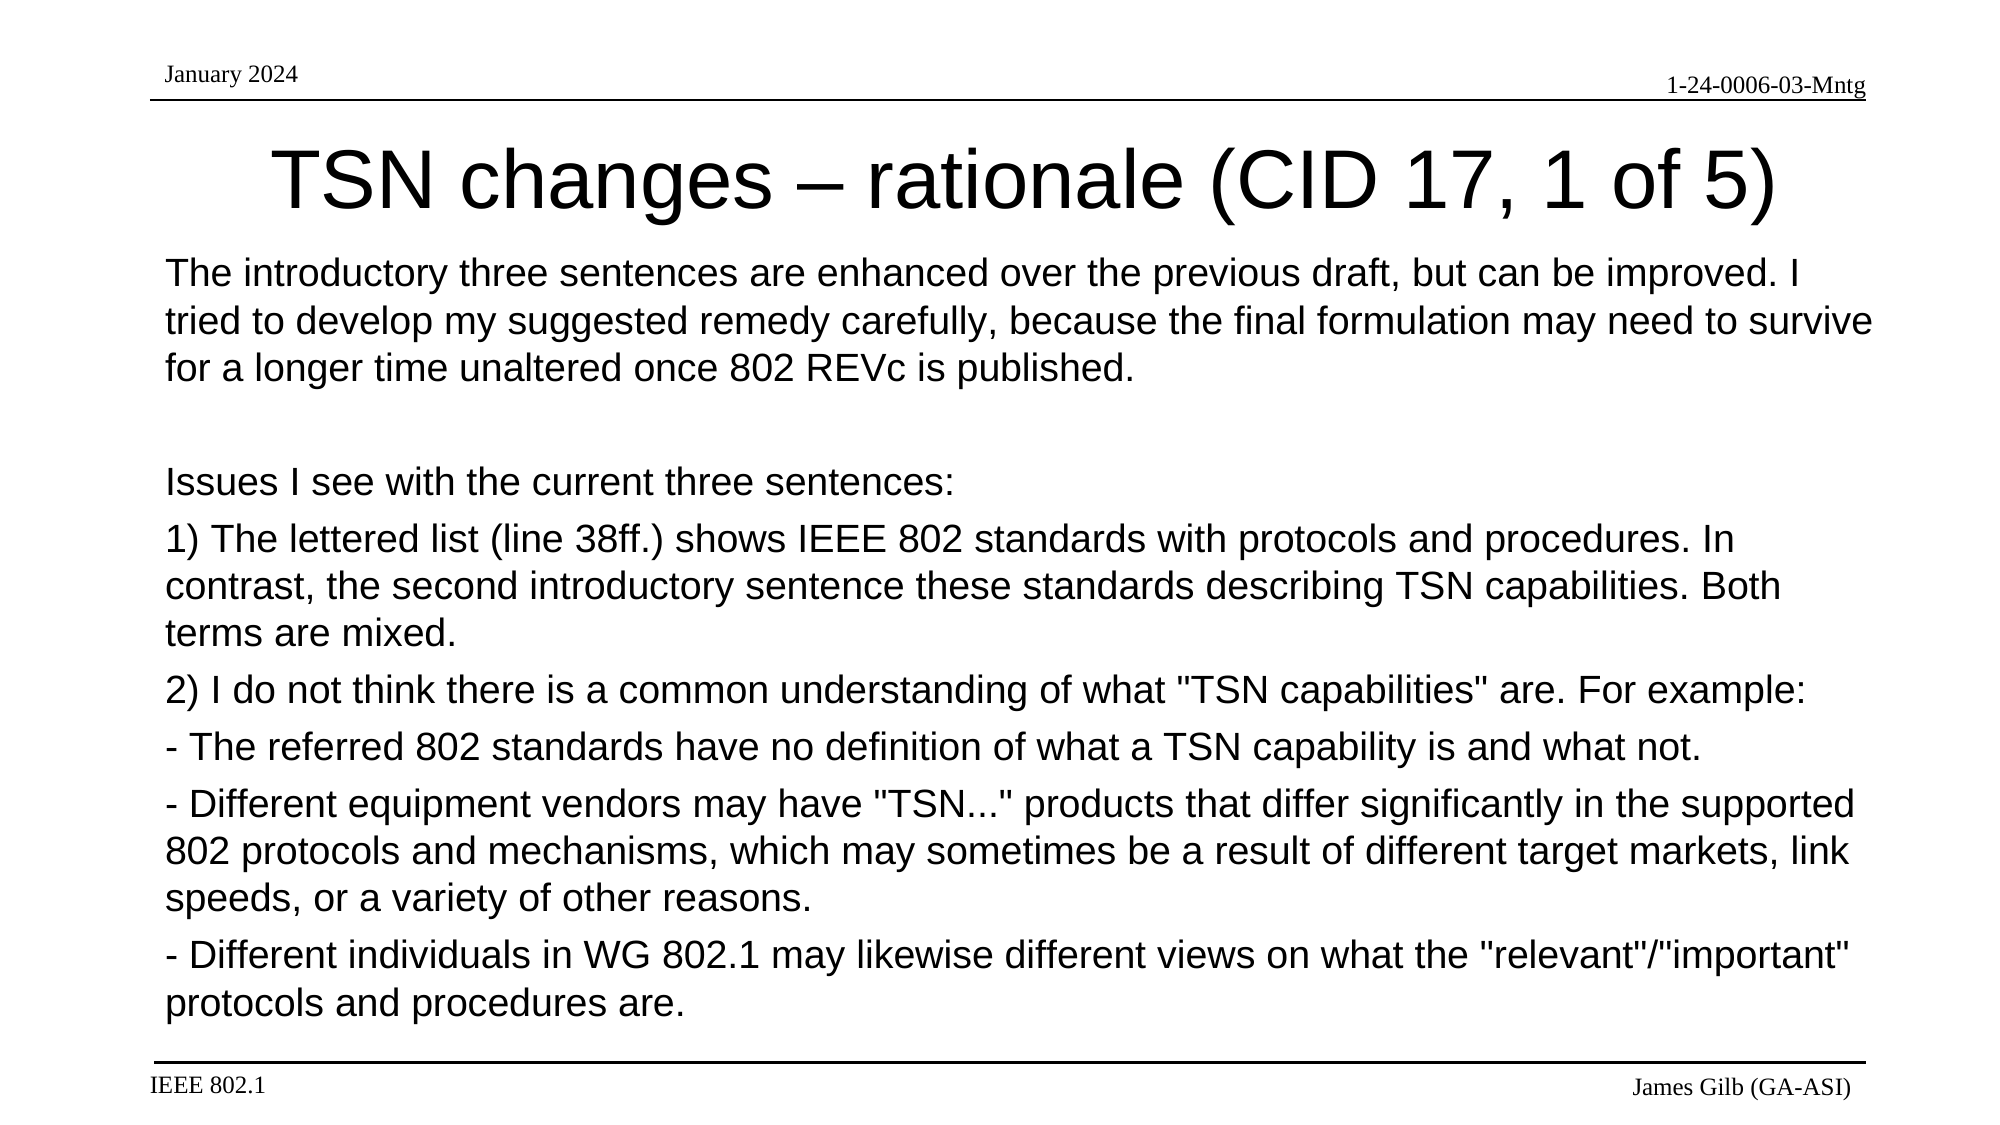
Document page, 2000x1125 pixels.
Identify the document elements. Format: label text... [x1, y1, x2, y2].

list The introductory three sentences are enhanced over the previous draft, but can be improved. I tried to develop my suggested remedy carefully, because the final formulation may need to survive for a longer time unaltered once 802 REVc is published. Issues I see with the current three sentences: 1) The lettered list (line 38ff.) shows IEEE 802 standards with protocols and procedures. In contrast, the second introductory sentence these standards describing TSN capabilities. Both terms are mixed. 2) I do not think there is a common understanding of what "TSN capabilities" are. For example: - The referred 802 standards have no definition of what a TSN capability is and what not. - Different equipment vendors may have "TSN..." products that differ significantly in the supported 802 protocols and mechanisms, which may sometimes be a result of different target markets, link speeds, or a variety of other reasons. - Different individuals in WG 802.1 may likewise different views on what the "relevant"/"important" protocols and procedures are. [149, 239, 1900, 1051]
title TSN changes – rationale (CID 17, 1 of 5) [150, 112, 1900, 238]
